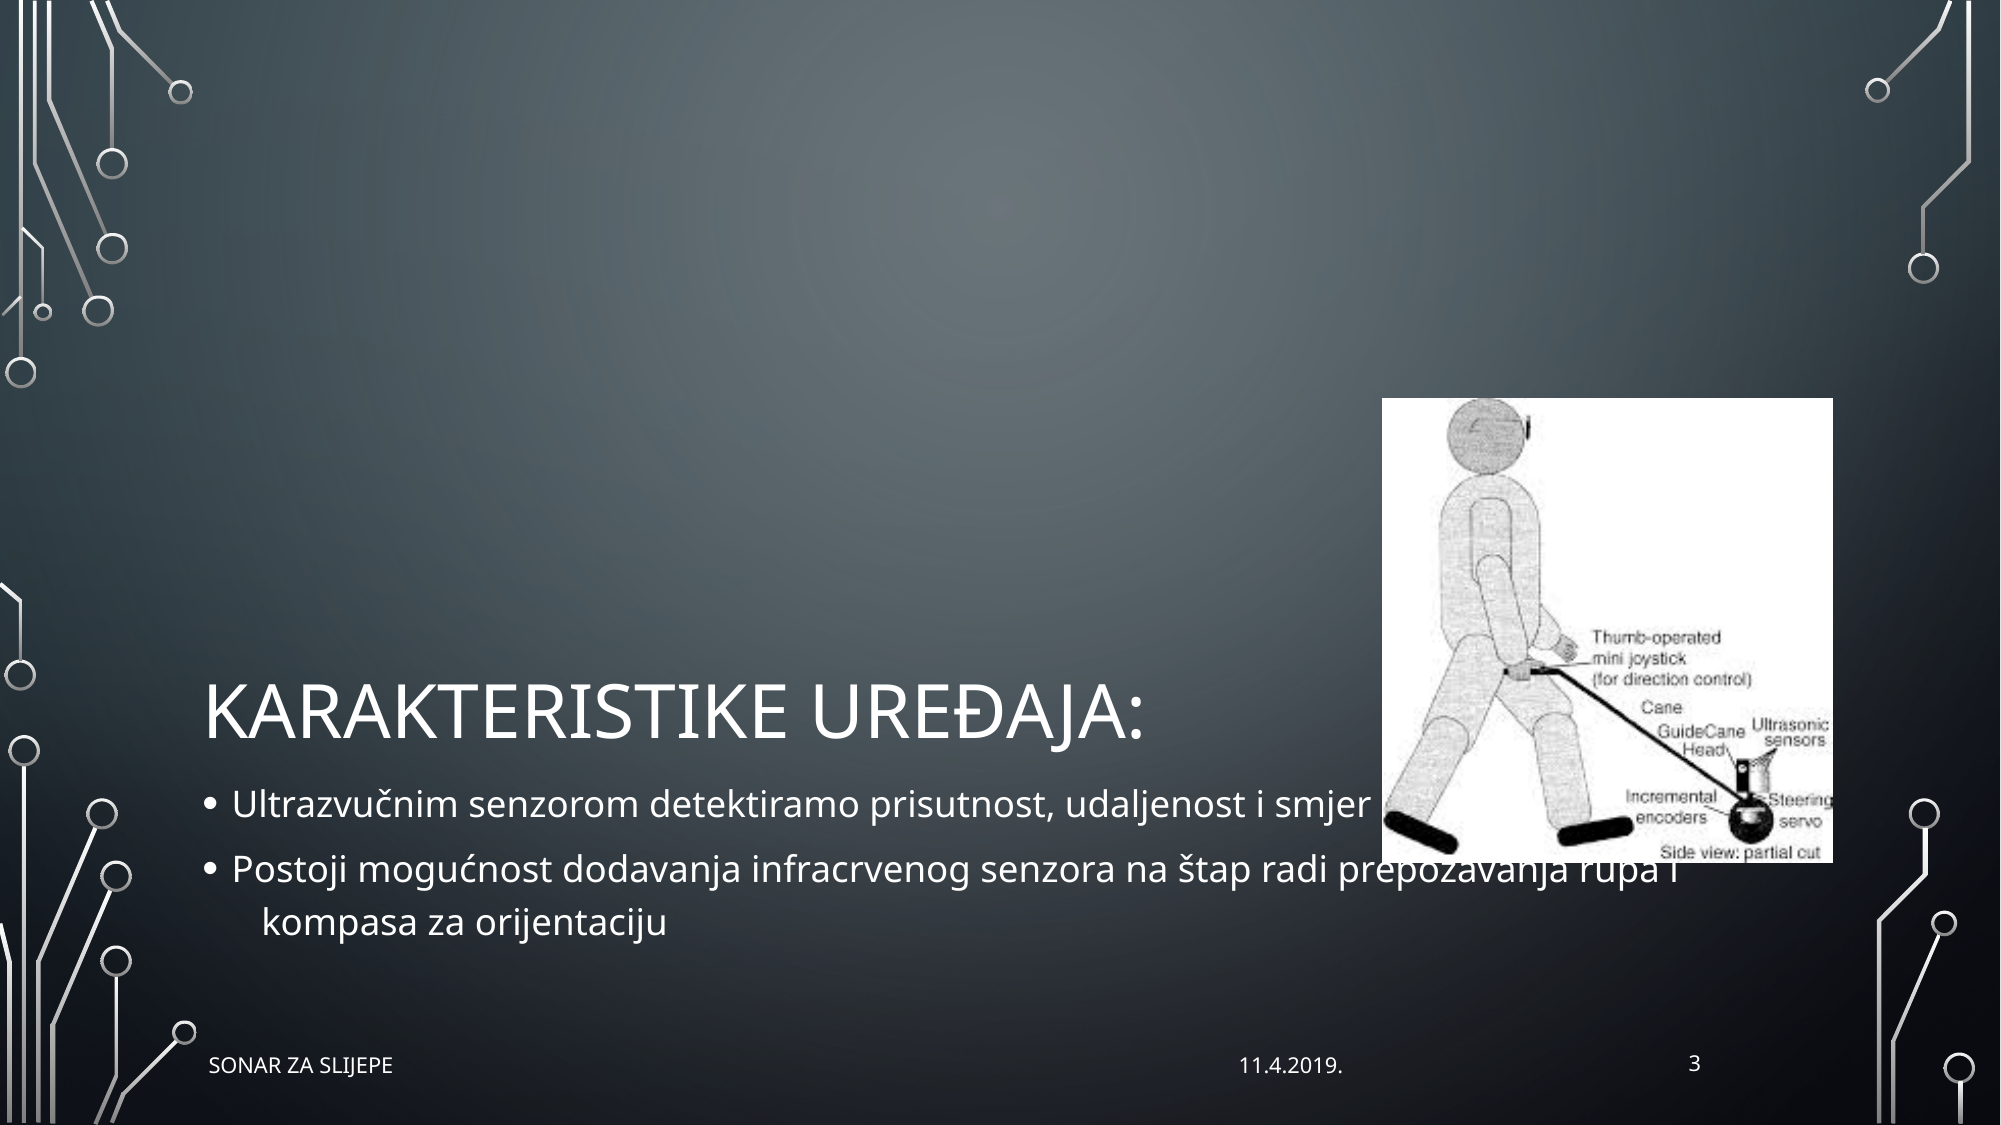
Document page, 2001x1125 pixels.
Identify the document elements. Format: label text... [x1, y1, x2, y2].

text_box Sonar za slijepe [193, 1034, 1218, 1095]
list Ultrazvučnim senzorom detektiramo prisutnost, udaljenost i smjer prepreka Postoji mogućnost dodavanja infracrvenog senzora na štap radi prepozavanja rupa i kompasa za orijentaciju [179, 307, 1383, 1011]
text_box 11.4.2019. [1223, 1034, 1673, 1095]
text_box [1673, 1034, 1801, 1095]
title Karakteristike uređaja: [193, 93, 1742, 255]
picture [1382, 398, 1833, 863]
